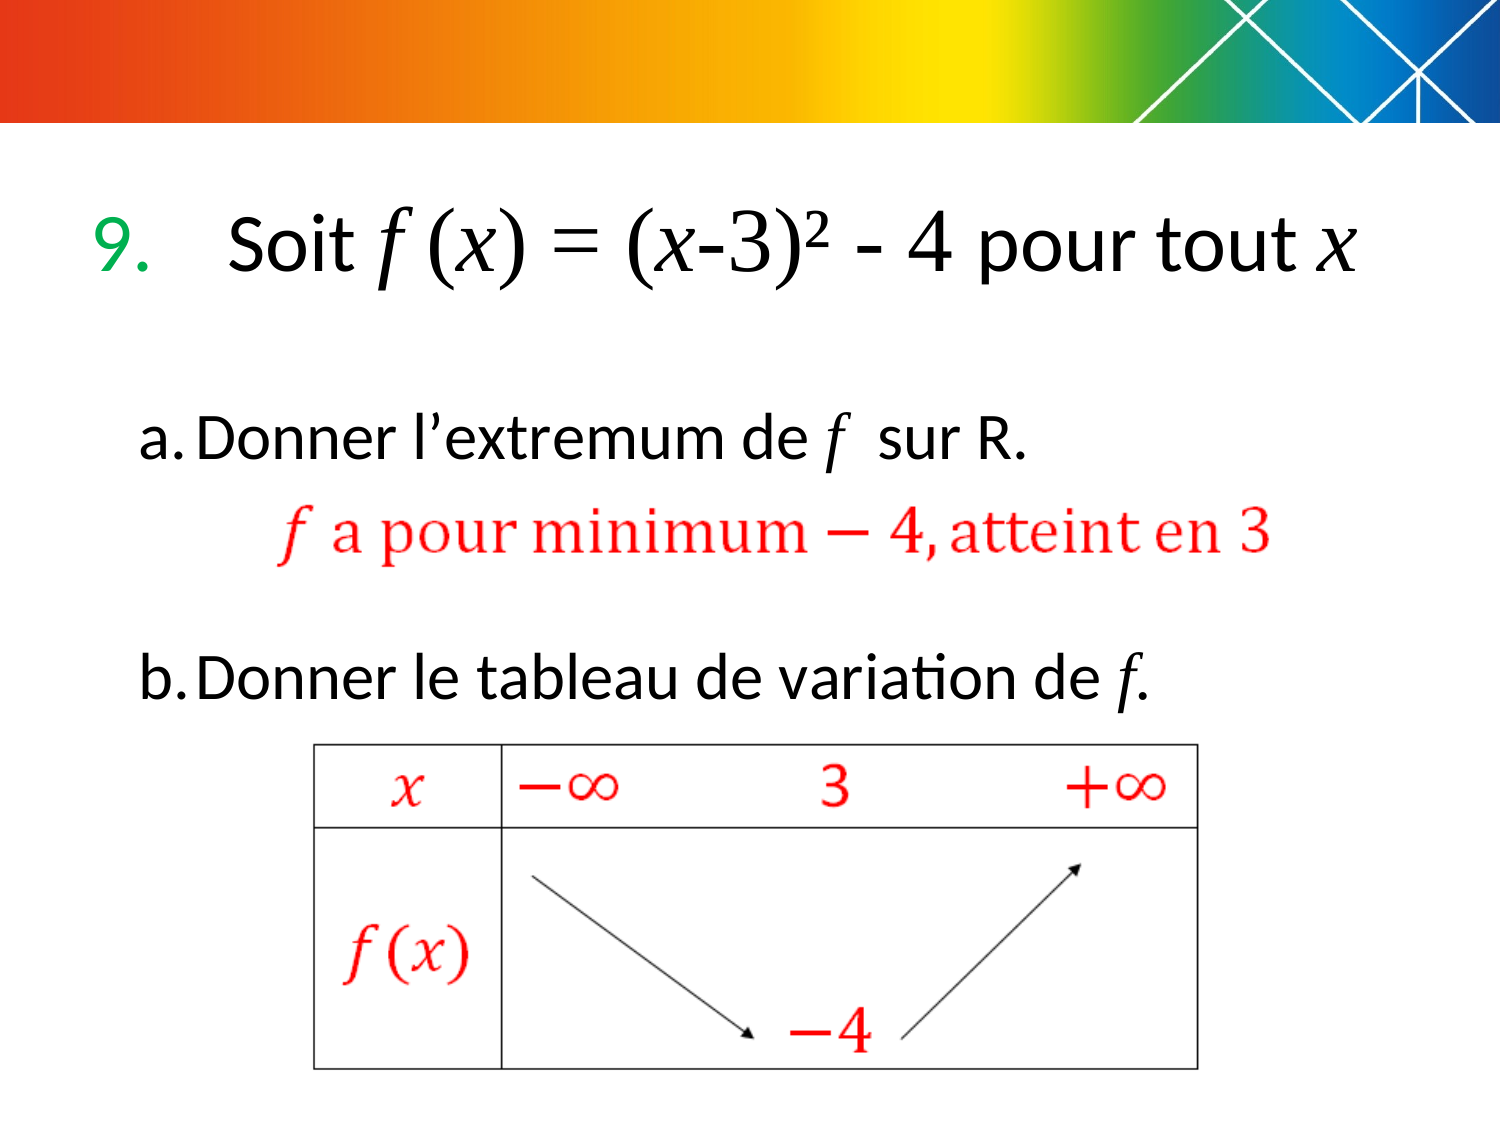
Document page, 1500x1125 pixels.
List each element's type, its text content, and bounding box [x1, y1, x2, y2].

text_box Donner l’extremum de f sur R. Donner le tableau de variation de f. [123, 385, 1377, 721]
picture [1340, 0, 1500, 123]
picture [265, 491, 1291, 583]
picture [0, 0, 1359, 123]
picture [301, 727, 1219, 1082]
title Soit f (x) = (x-3)² - 4 pour tout x [75, 163, 1426, 305]
